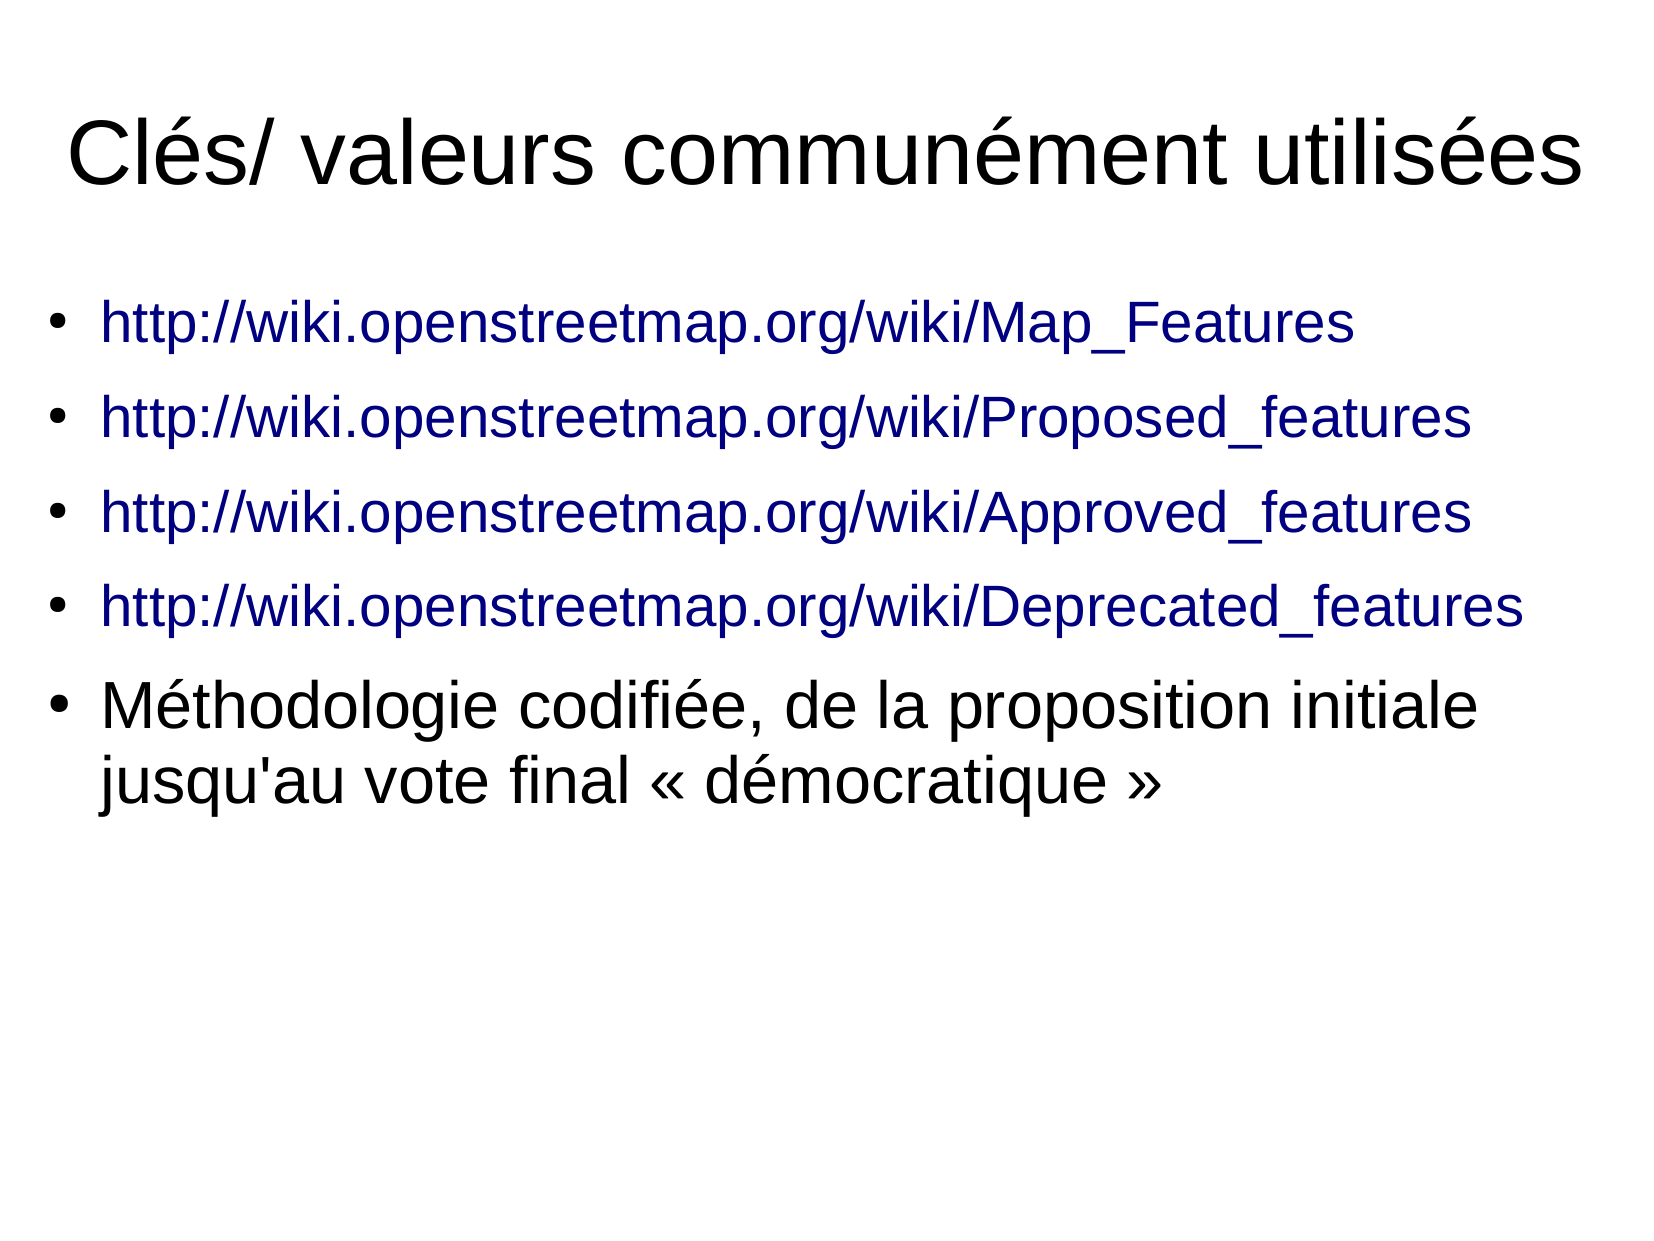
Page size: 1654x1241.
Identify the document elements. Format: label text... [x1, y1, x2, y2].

list http://wiki.openstreetmap.org/wiki/Map_Features http://wiki.openstreetmap.org/wiki/Proposed_features http://wiki.openstreetmap.org/wiki/Approved_features http://wiki.openstreetmap.org/wiki/Deprecated_features Méthodologie codifiée, de la proposition initiale jusqu'au vote final « démocratique » [29, 290, 1625, 1109]
title Clés/ valeurs communément utilisées [29, 56, 1625, 250]
